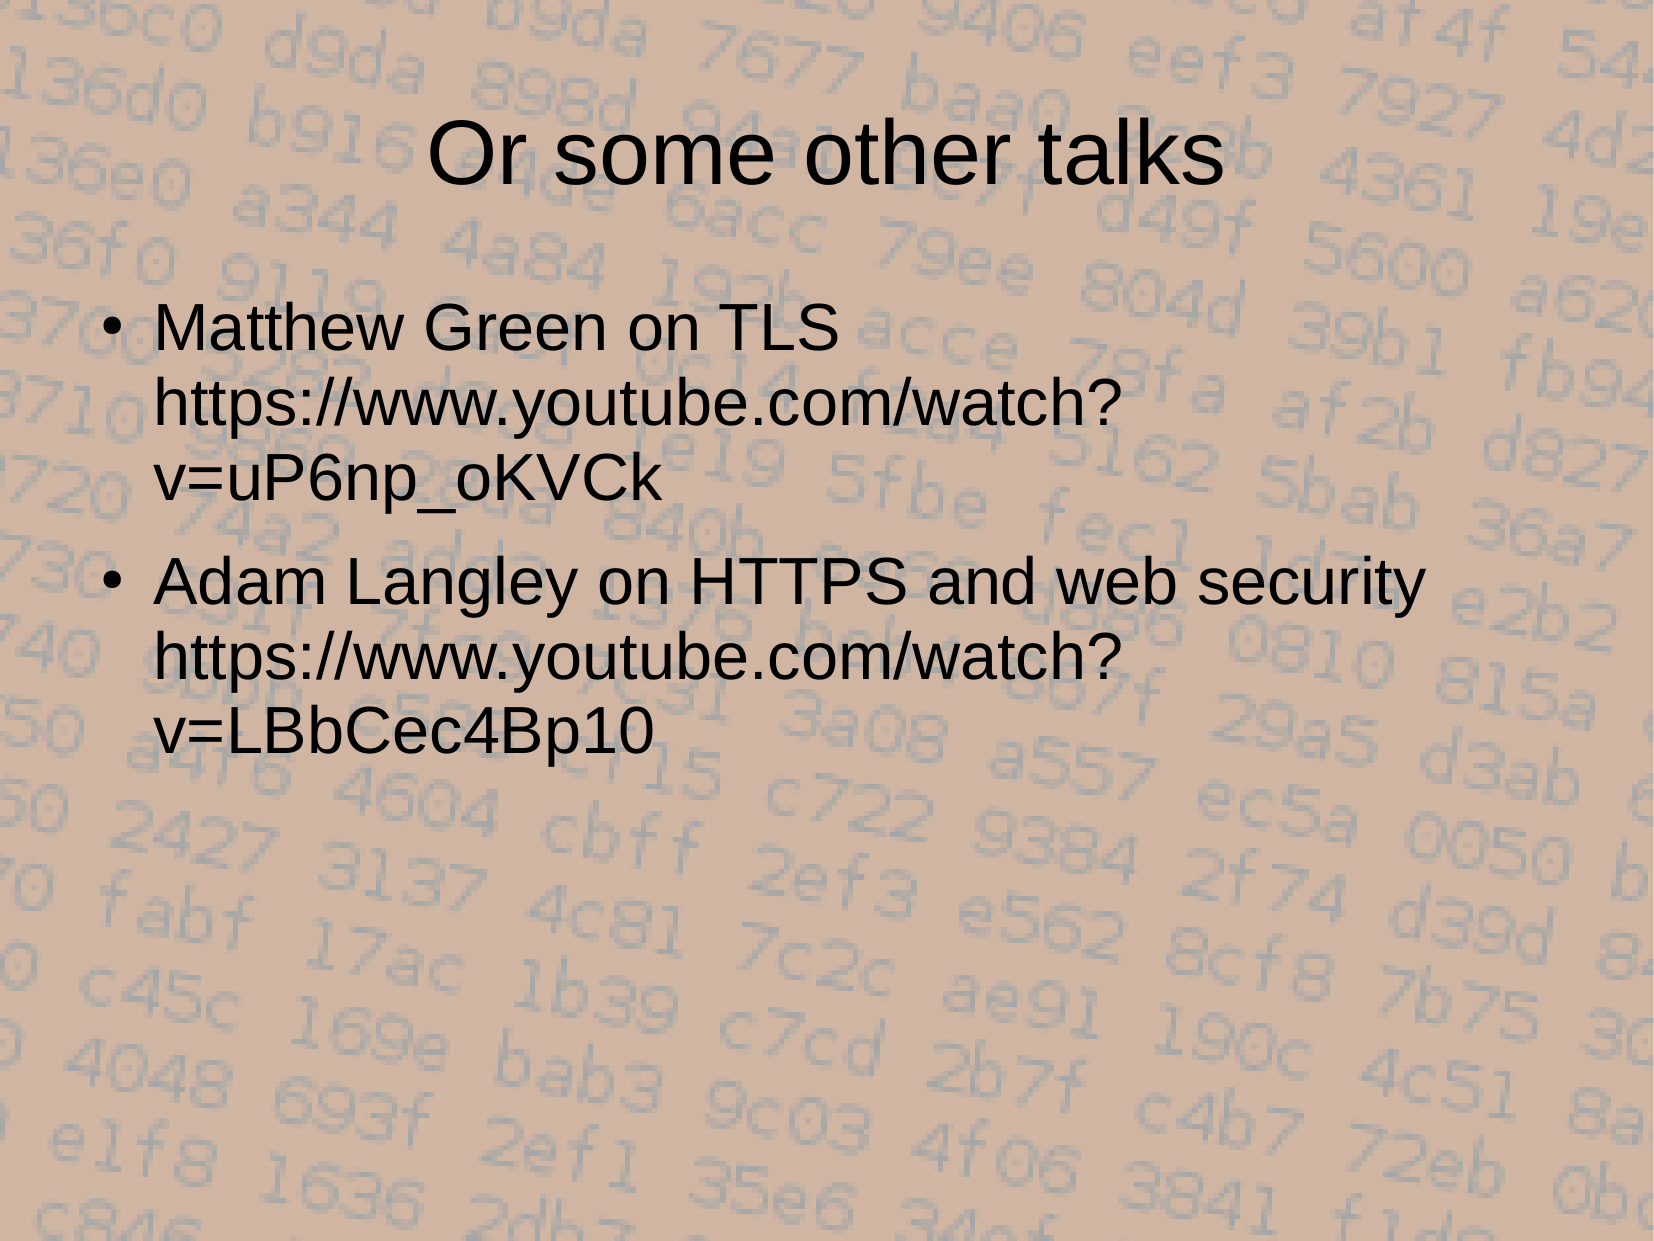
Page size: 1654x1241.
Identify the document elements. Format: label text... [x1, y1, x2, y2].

list Matthew Green on TLS https://www.youtube.com/watch?v=uP6np_oKVCk Adam Langley on HTTPS and web security https://www.youtube.com/watch?v=LBbCec4Bp10 [82, 290, 1571, 1010]
title Or some other talks [82, 49, 1571, 257]
picture [0, 0, 1654, 1241]
